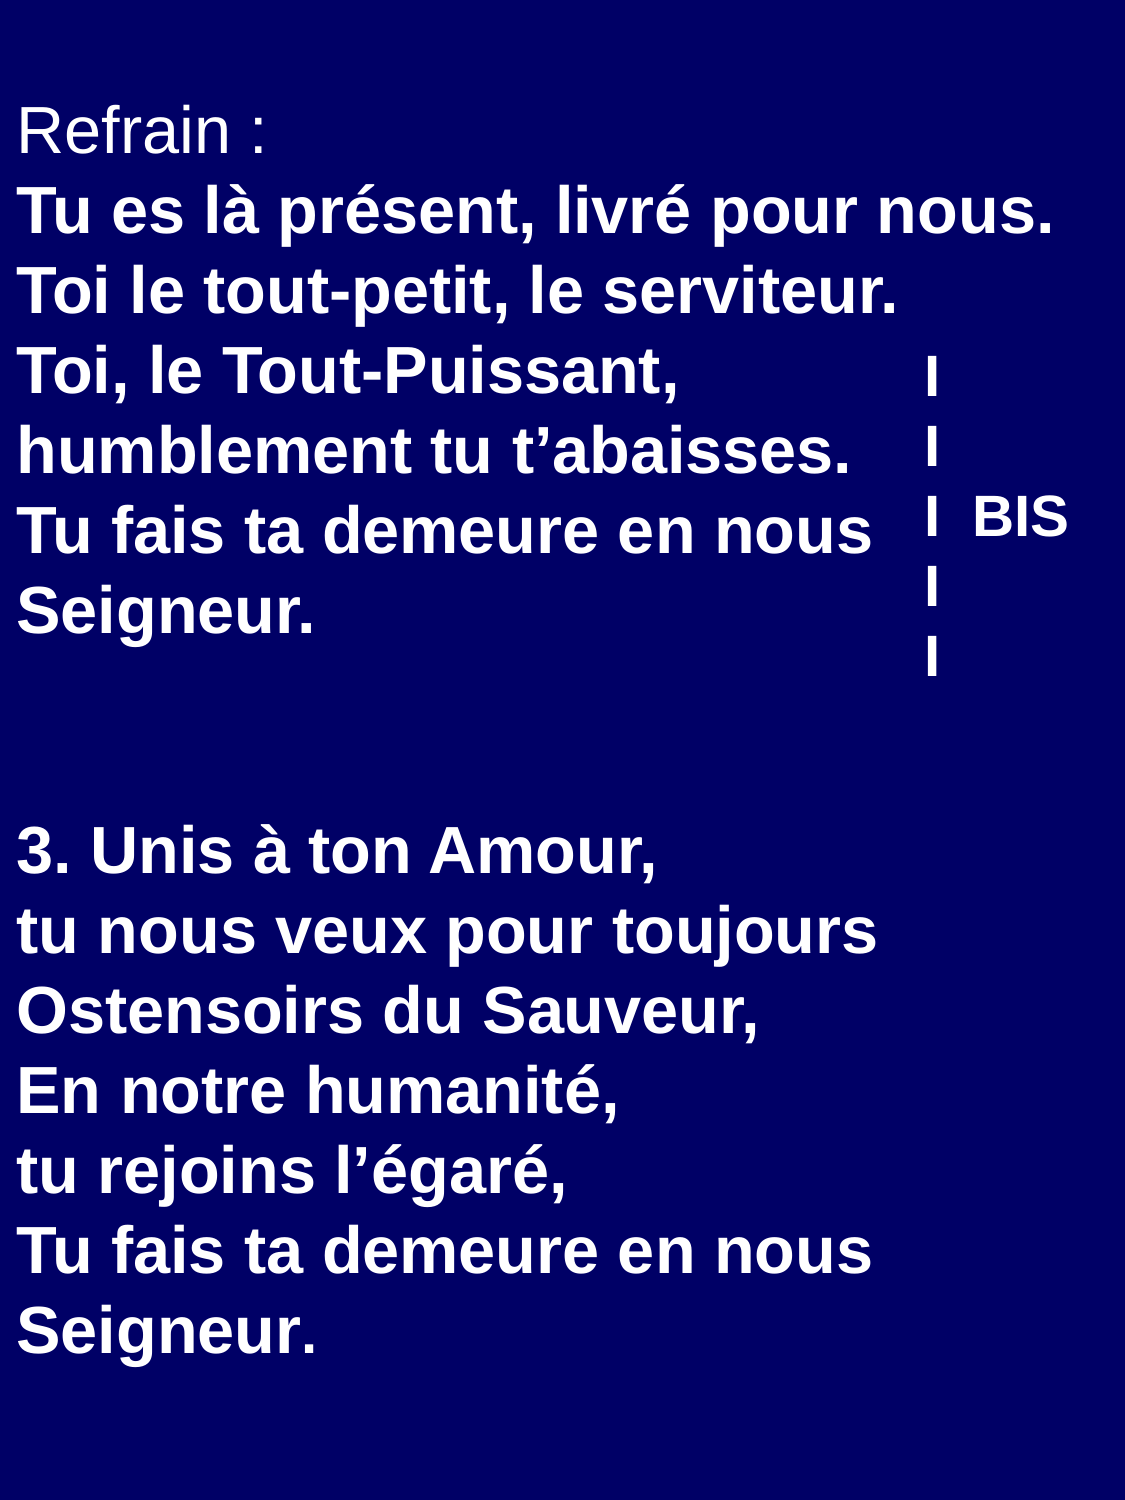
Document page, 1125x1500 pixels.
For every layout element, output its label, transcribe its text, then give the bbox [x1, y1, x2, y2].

text_box Refrain : Tu es là présent, livré pour nous. Toi le tout-petit, le serviteur. Toi, le Tout-Puissant, humblement tu t’abaisses. Tu fais ta demeure en nous Seigneur. 3. Unis à ton Amour, tu nous veux pour toujours Ostensoirs du Sauveur, En notre humanité, tu rejoins l’égaré, Tu fais ta demeure en nous Seigneur. [1, 34, 1125, 1500]
text_box I I I BIS I I [909, 330, 1113, 669]
